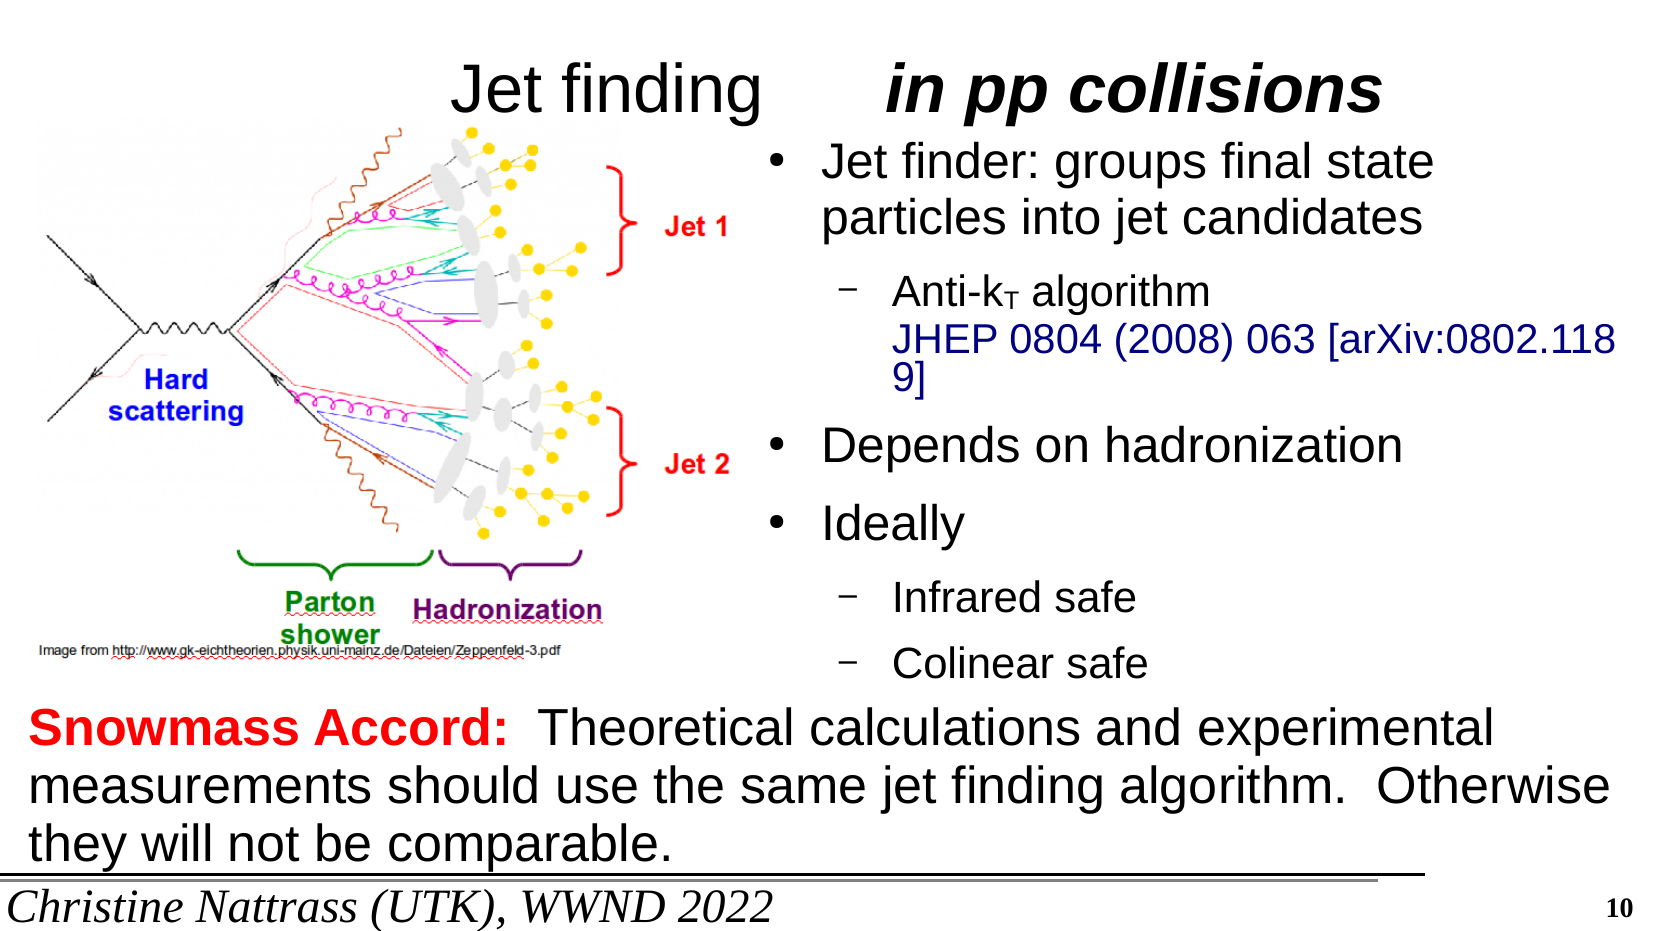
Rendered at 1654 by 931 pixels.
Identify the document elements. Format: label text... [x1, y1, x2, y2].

picture [30, 93, 750, 691]
list Jet finder: groups final state particles into jet candidates Anti-kT algorithm JHEP 0804 (2008) 063 [arXiv:0802.1189] Depends on hadronization Ideally Infrared safe Colinear safe [750, 133, 1621, 691]
text_box Snowmass Accord: Theoretical calculations and experimental measurements should use the same jet finding algorithm. Otherwise they will not be comparable. [13, 691, 1654, 903]
title Jet finding [234, 8, 782, 169]
title in pp collisions [782, 0, 1488, 192]
